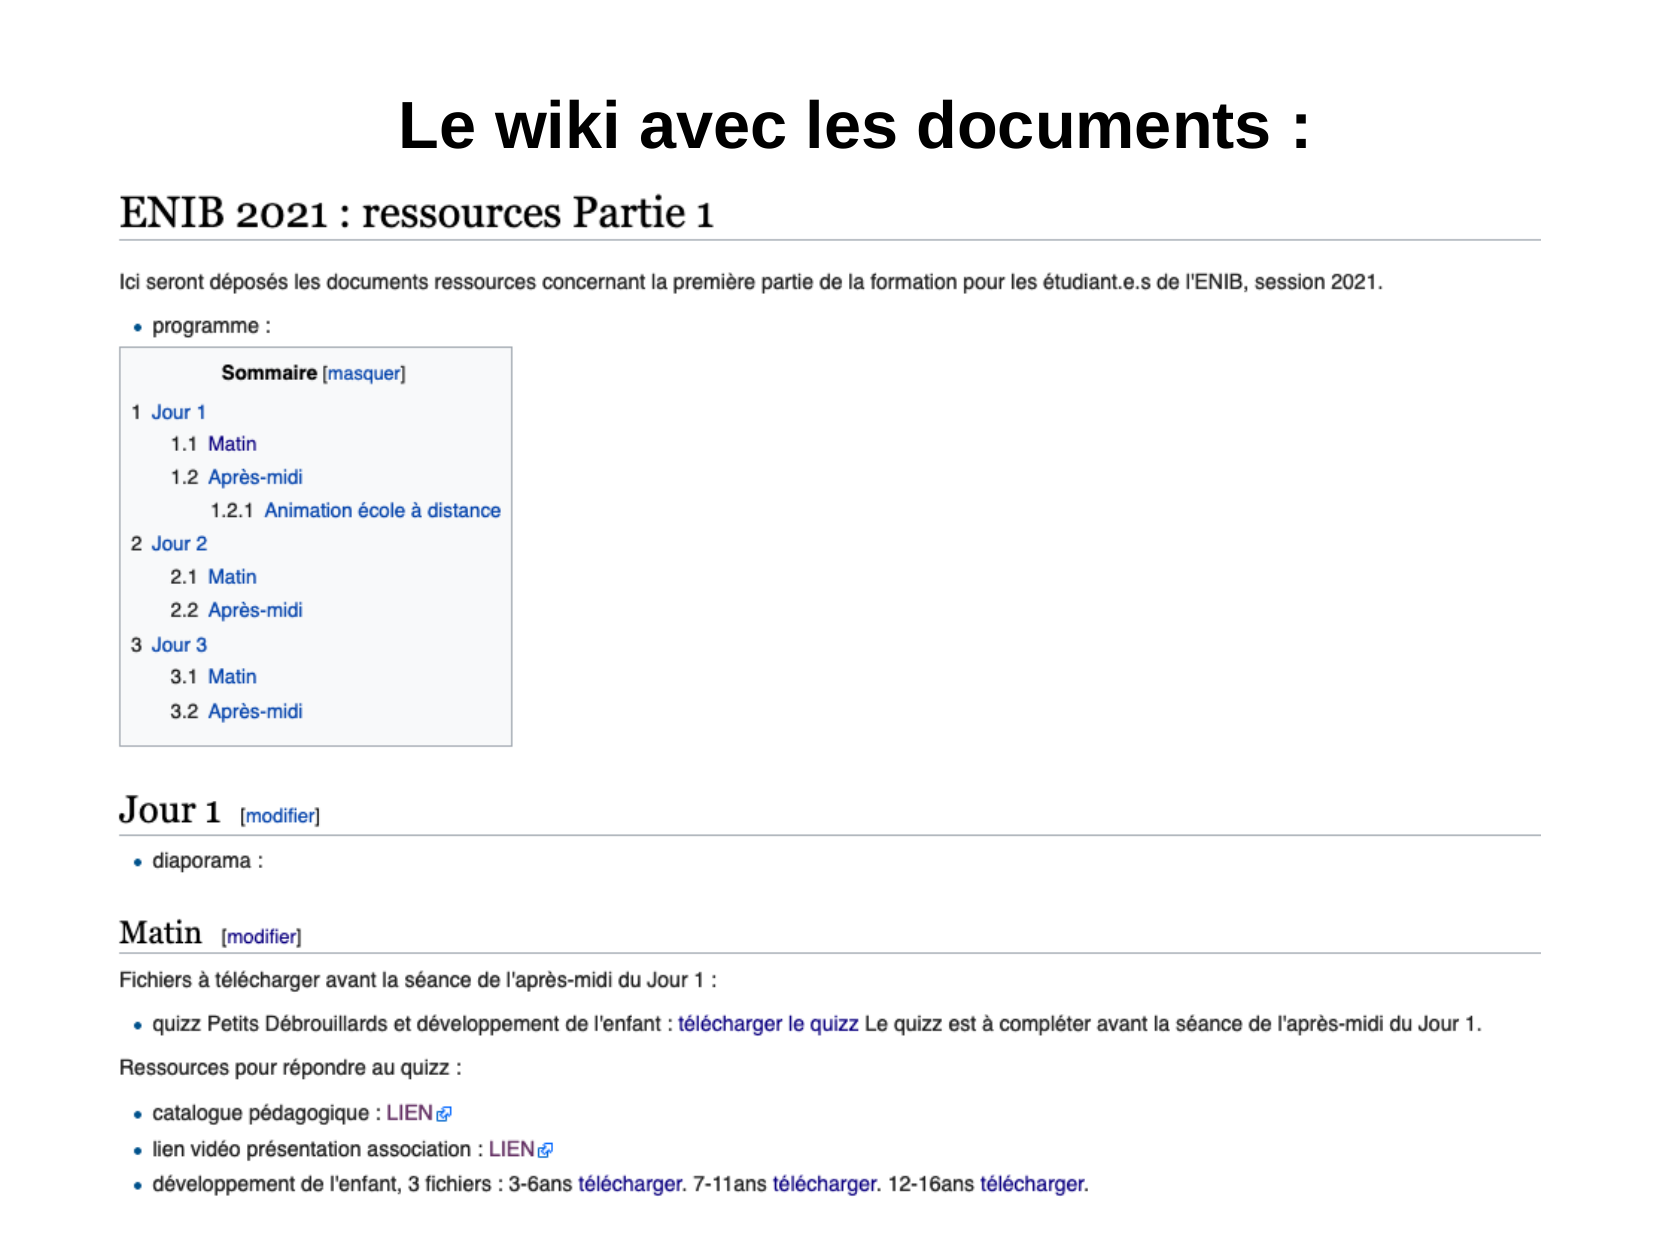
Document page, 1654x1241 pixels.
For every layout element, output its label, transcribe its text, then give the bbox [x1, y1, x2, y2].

list Le wiki avec les documents : [94, 88, 1548, 432]
picture [100, 182, 1541, 1217]
